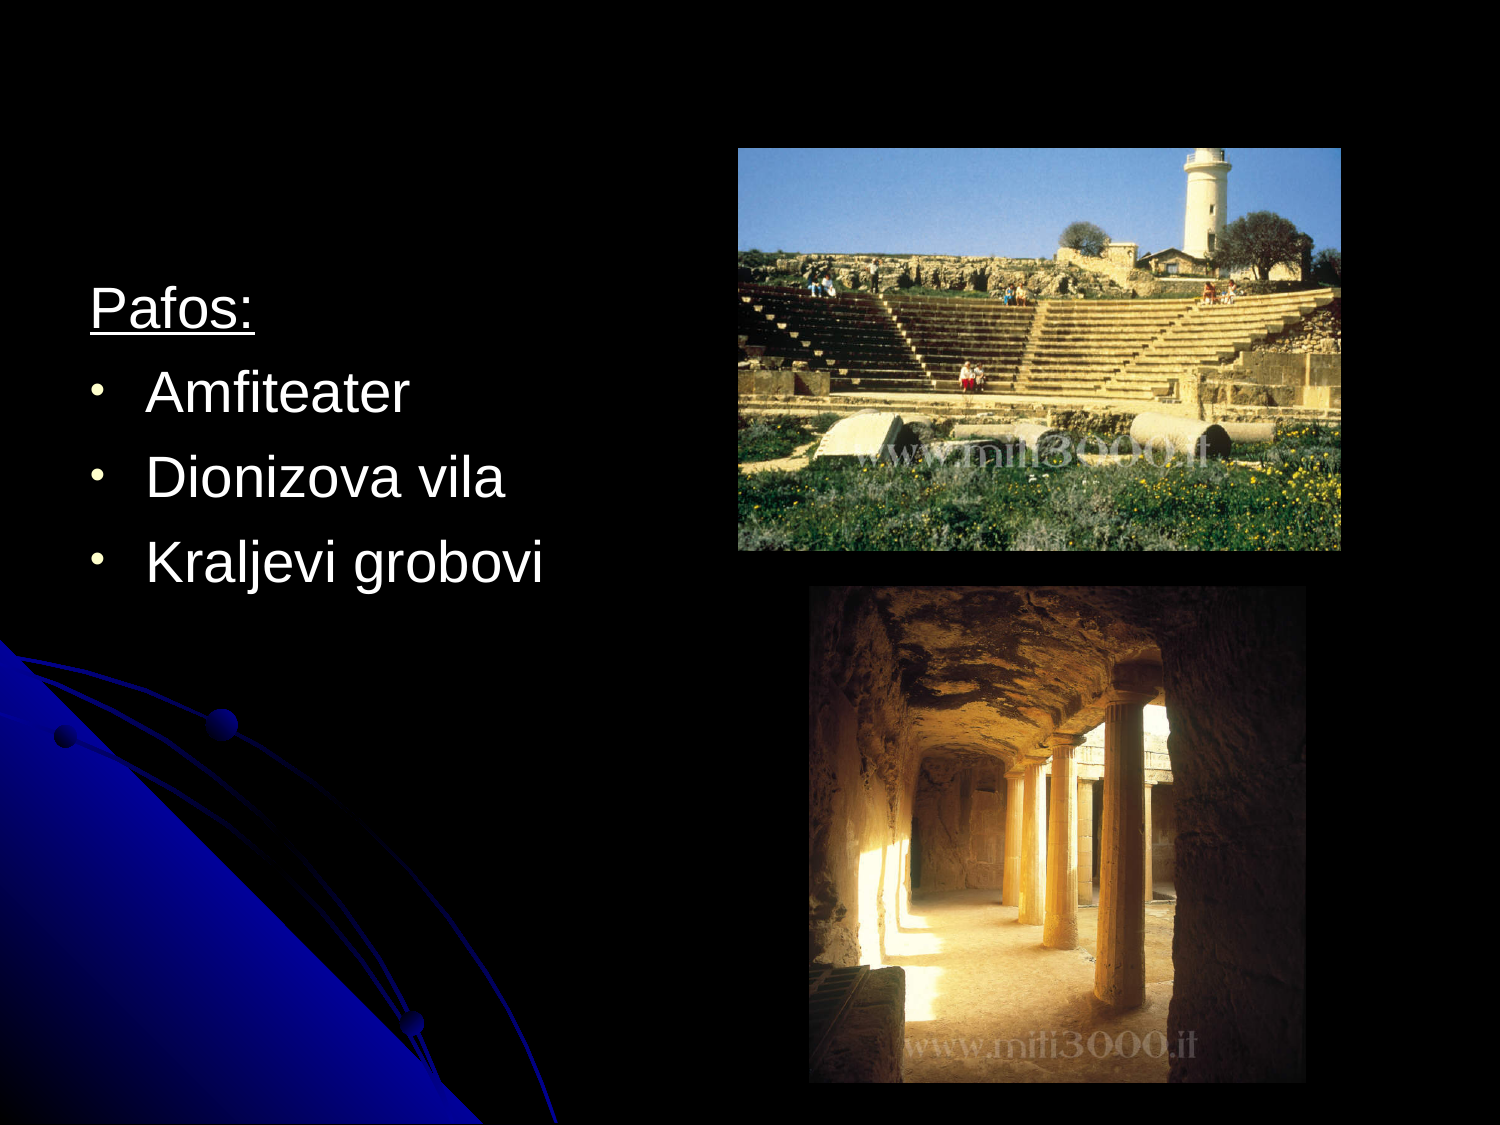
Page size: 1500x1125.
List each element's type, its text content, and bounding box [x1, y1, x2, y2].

picture [809, 586, 1306, 1083]
picture [738, 148, 1341, 551]
list Pafos: Amfiteater Dionizova vila Kraljevi grobovi [75, 262, 738, 916]
